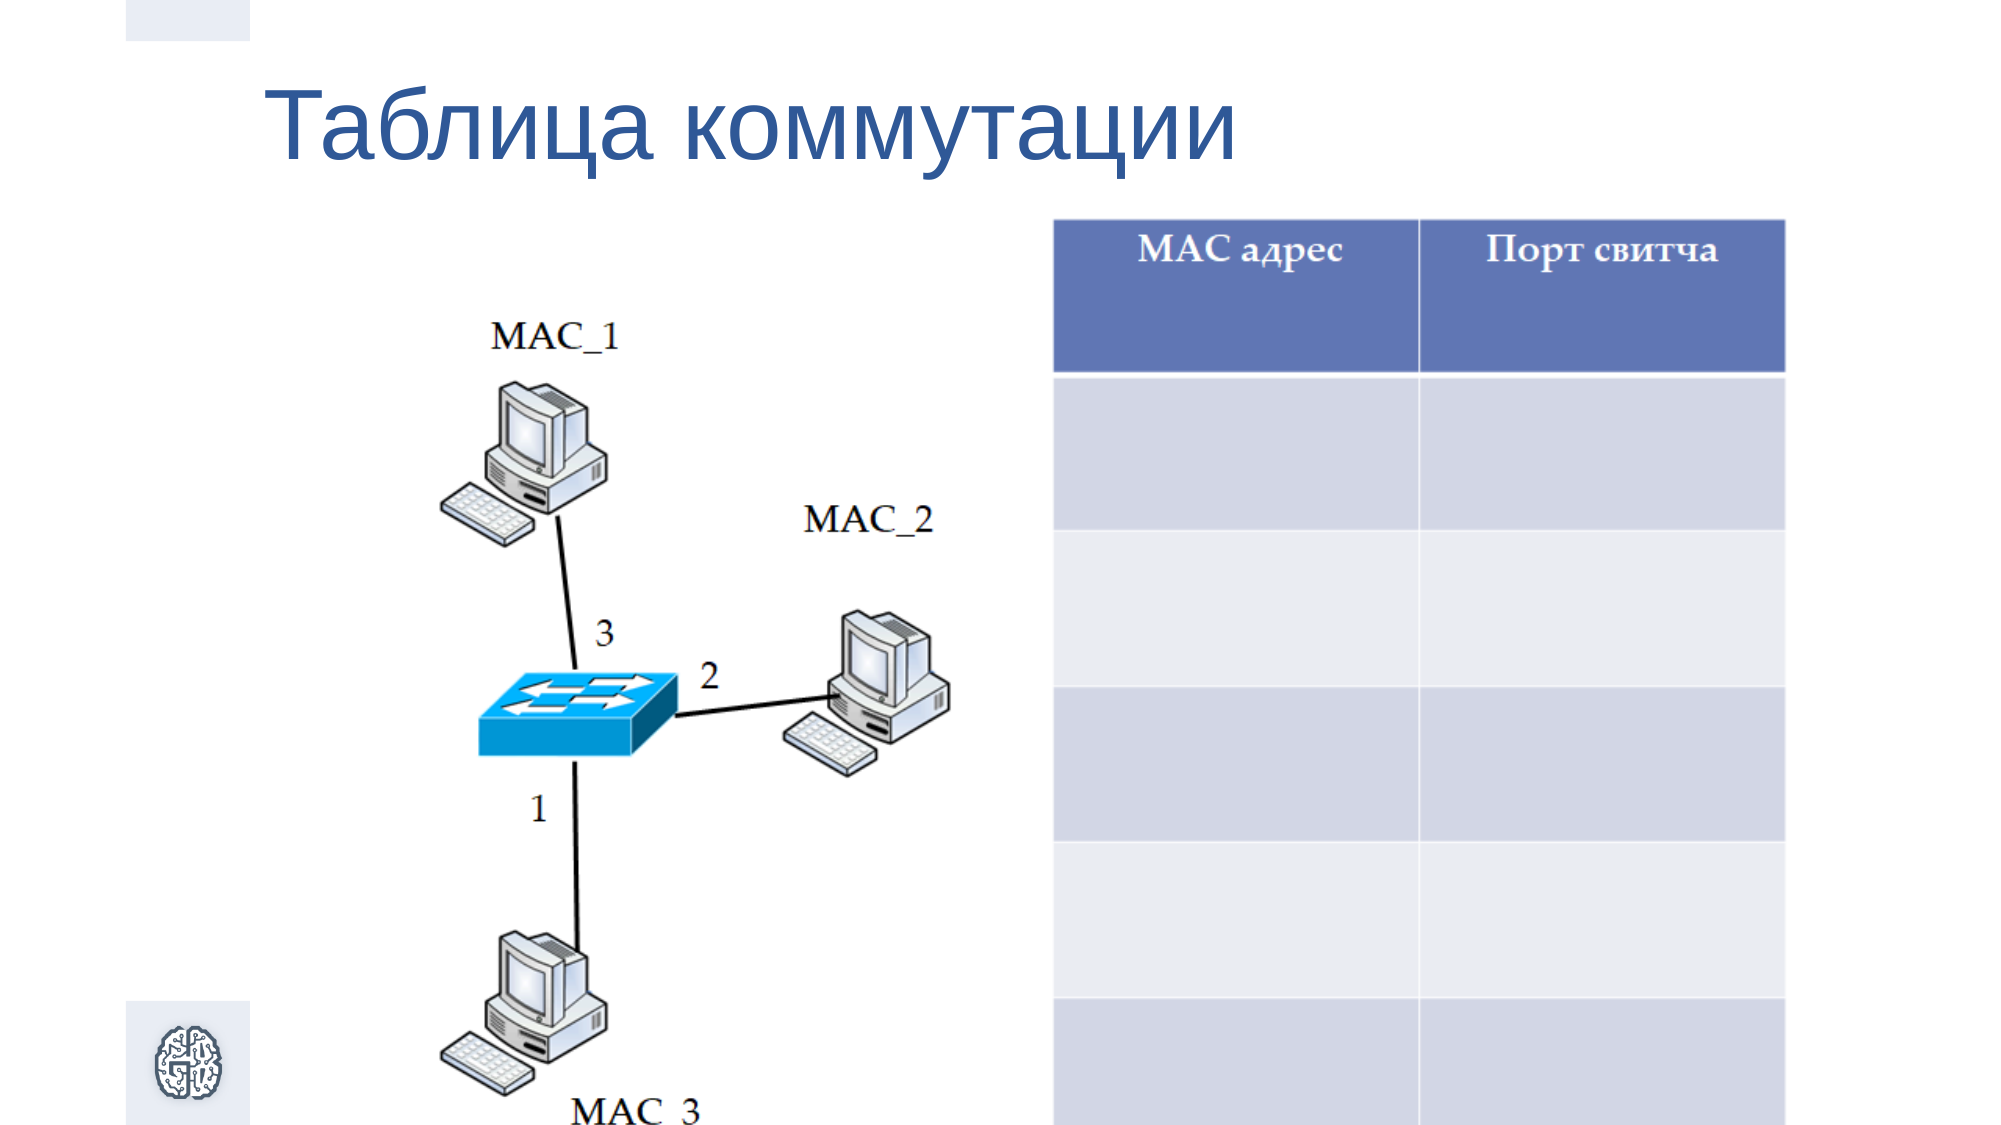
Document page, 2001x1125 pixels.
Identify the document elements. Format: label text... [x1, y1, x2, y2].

title Таблица коммутации [248, 24, 1752, 230]
picture [438, 213, 1791, 1125]
picture [144, 1016, 232, 1110]
